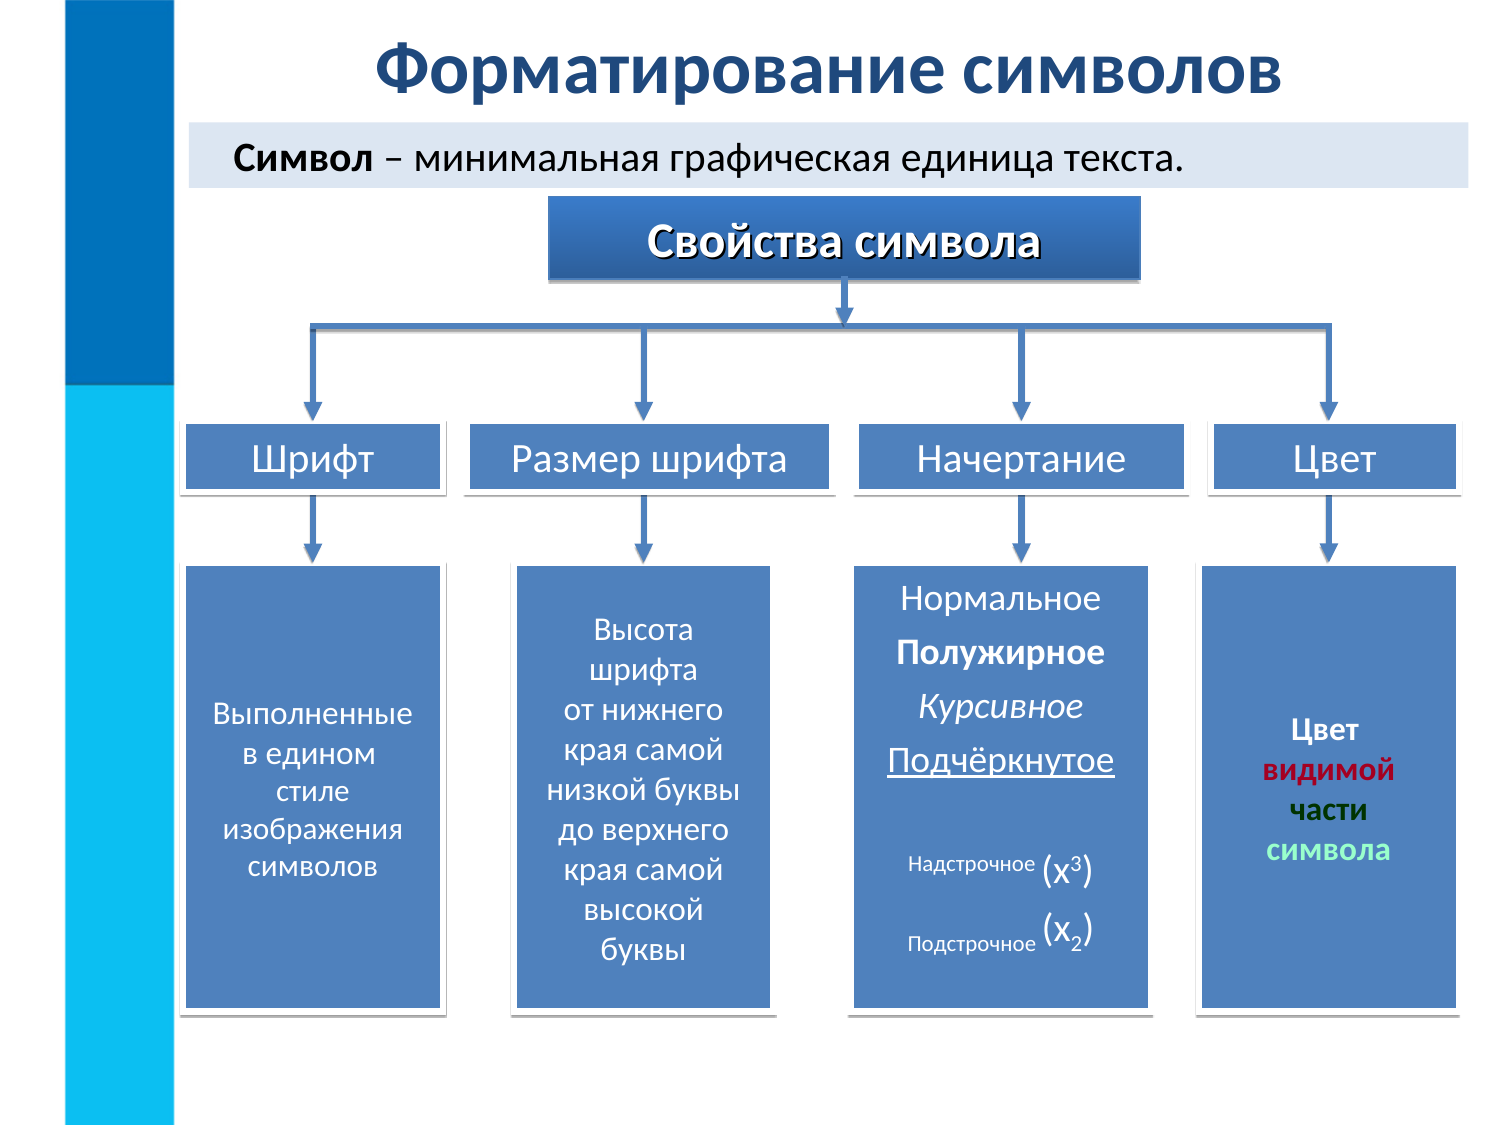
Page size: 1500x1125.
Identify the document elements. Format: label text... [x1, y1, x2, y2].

text_box Символ – минимальная графическая единица текста. [188, 122, 1469, 188]
text_box Форматирование символов [171, 31, 1489, 114]
text_box Размер шрифта [466, 420, 833, 492]
text_box Цвет [1210, 420, 1459, 492]
text_box Свойства символа [549, 196, 1140, 279]
text_box Шрифт [183, 420, 443, 492]
text_box Начертание [856, 420, 1187, 492]
picture [0, 0, 1500, 1125]
text_box Цвет видимой части символа [1198, 562, 1459, 1012]
text_box Нормальное Полужирное Курсивное Подчёркнутое Надстрочное (x3) Подстрочное (x2) [850, 562, 1152, 1012]
text_box Высота шрифта от нижнего края самой низкой буквы до верхнего края самой высокой буквы [513, 562, 774, 1012]
text_box Выполненные в едином стиле изображения символов [183, 562, 443, 1012]
